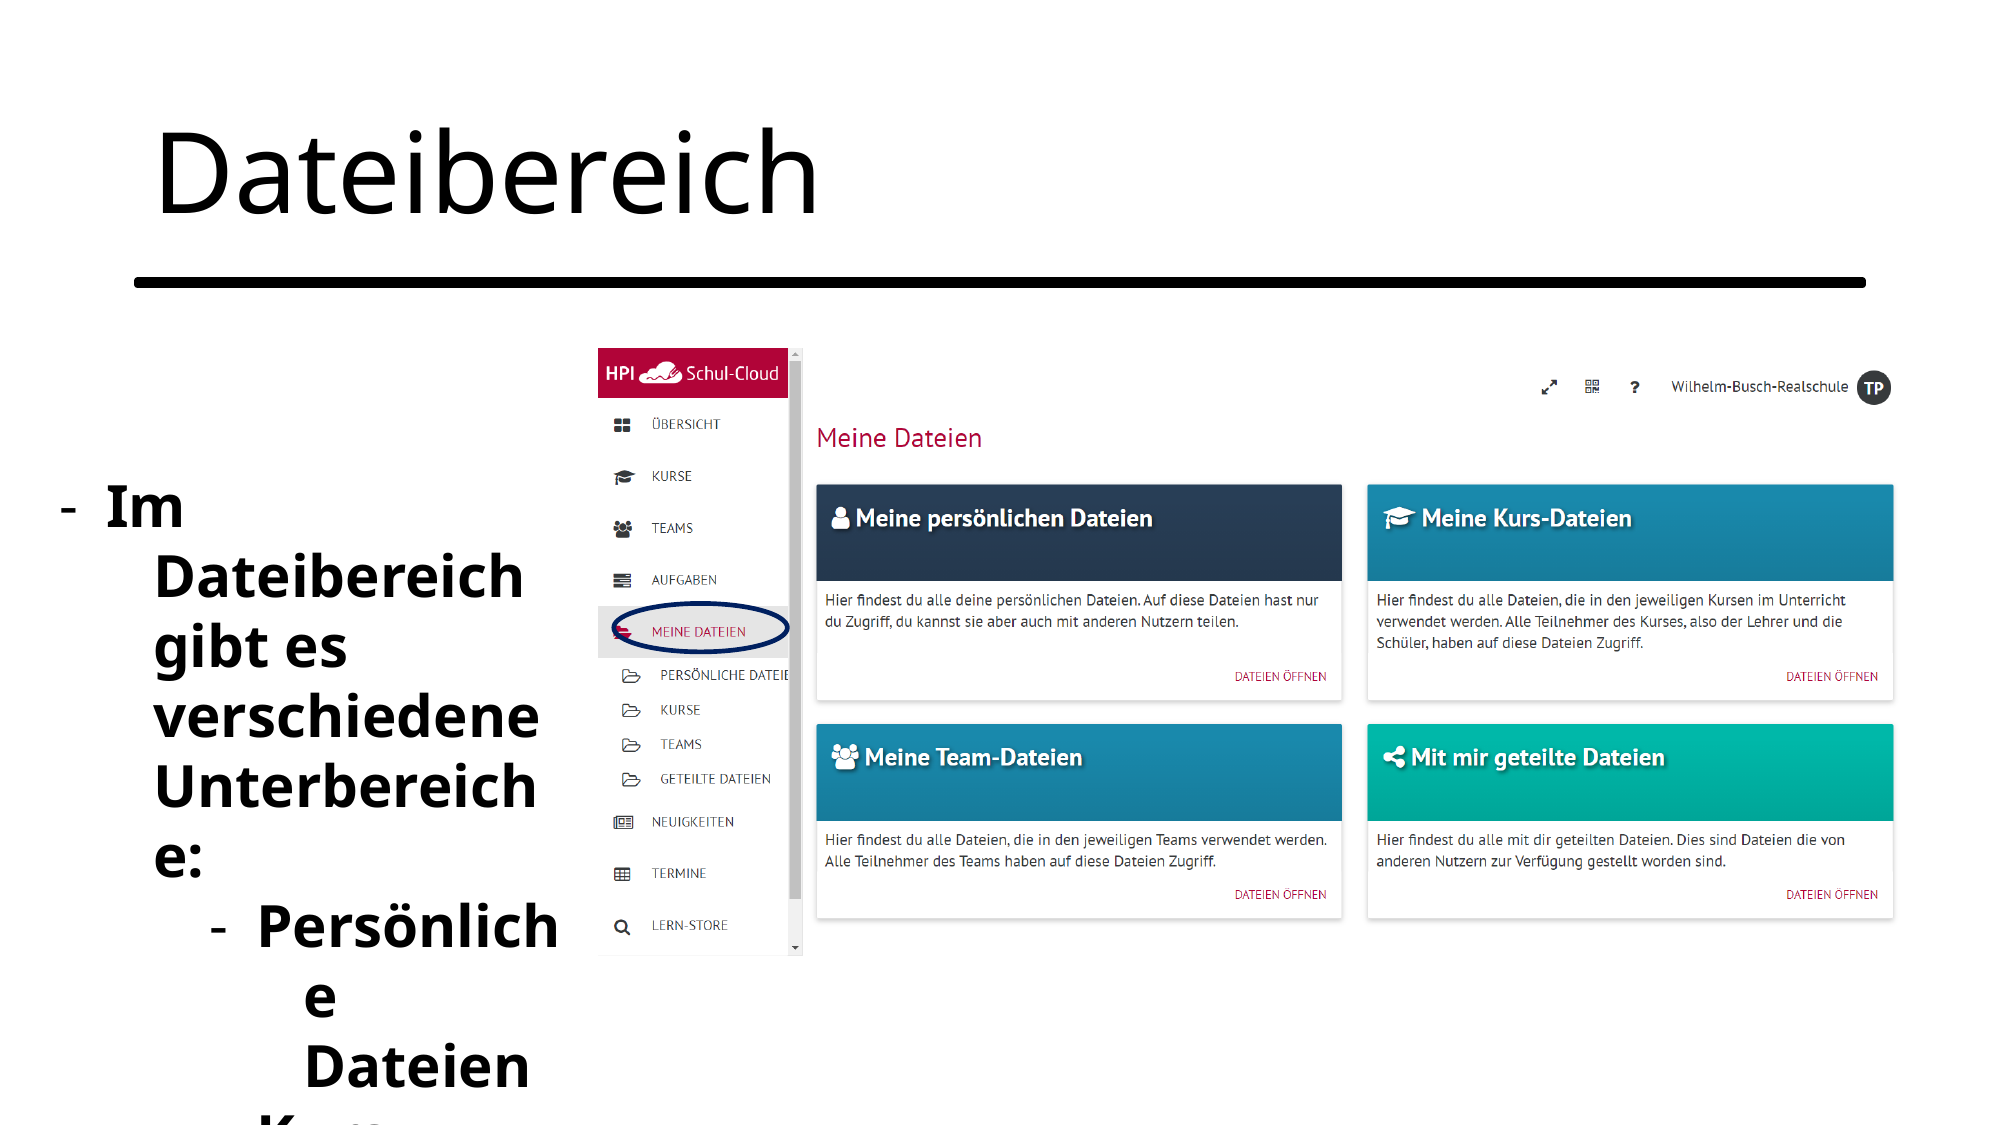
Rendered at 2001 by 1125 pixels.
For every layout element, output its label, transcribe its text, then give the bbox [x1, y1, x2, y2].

title Dateibereich [137, 59, 1863, 278]
text_box Im Dateibereich gibt es verschiedene Unterbereiche: Persönliche Dateien Kurs-Dateien Team-Dateien Geteilte Dateien [44, 461, 579, 972]
picture [598, 348, 1902, 956]
